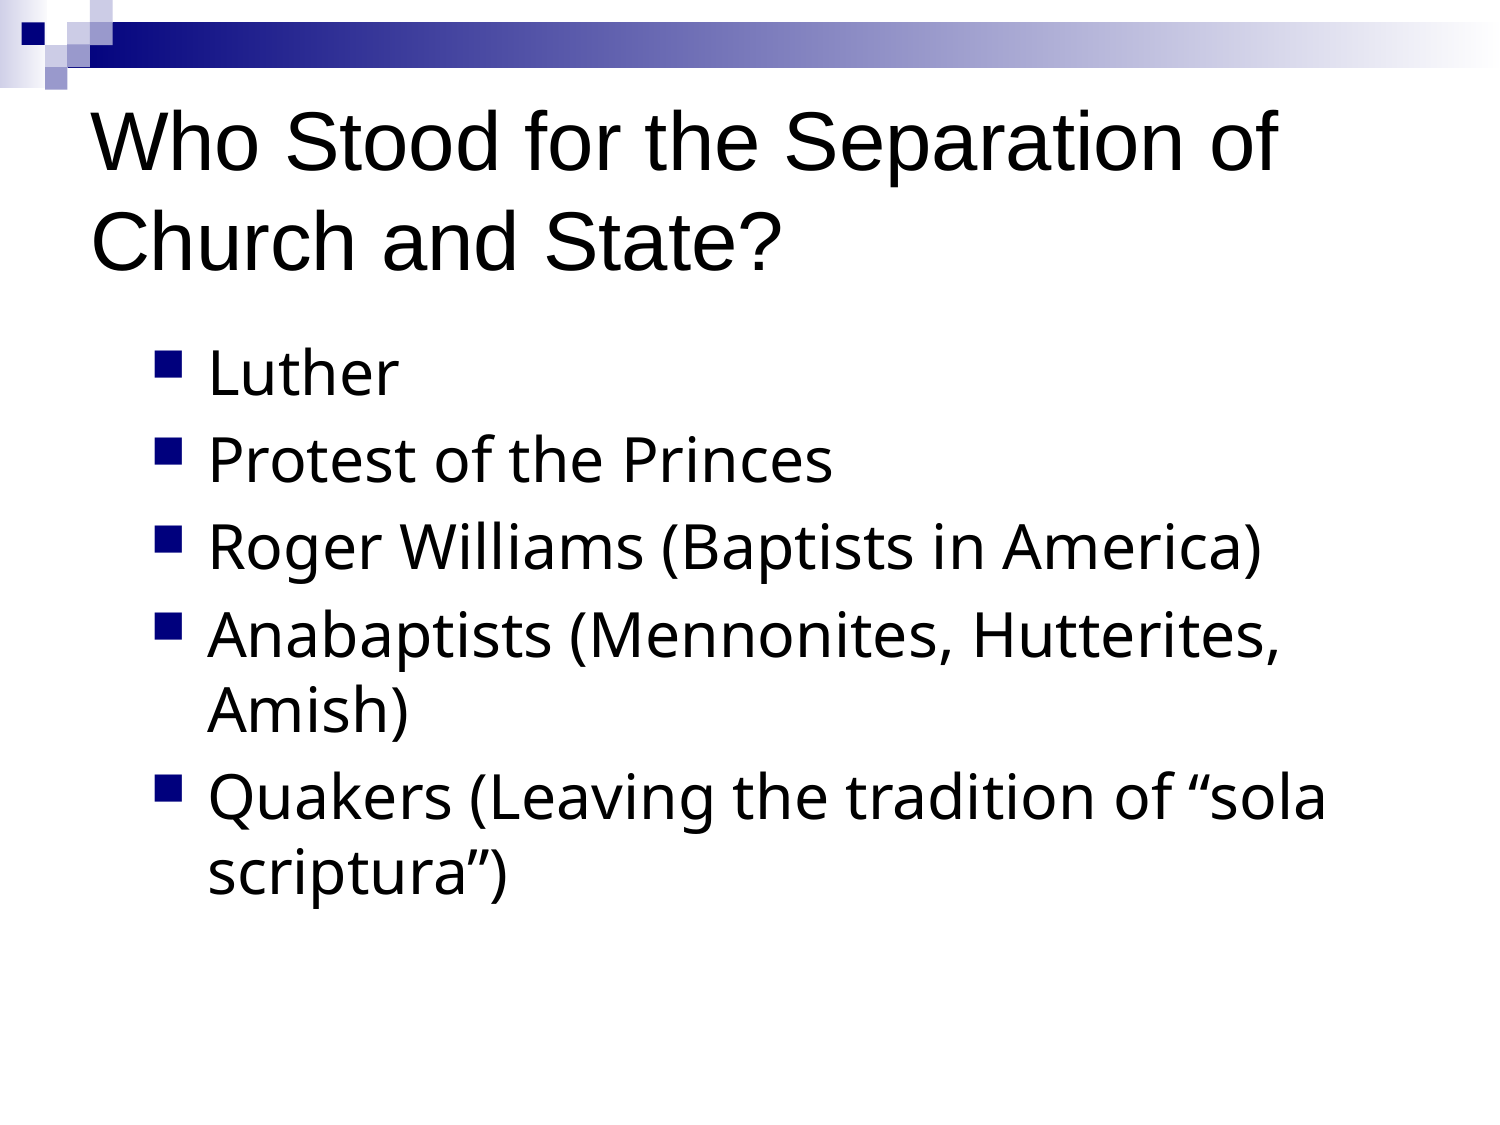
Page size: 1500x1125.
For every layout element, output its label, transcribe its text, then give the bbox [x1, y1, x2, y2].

list Luther Protest of the Princes Roger Williams (Baptists in America) Anabaptists (Mennonites, Hutterites, Amish) Quakers (Leaving the tradition of “sola scriptura”) [135, 324, 1400, 1024]
title Who Stood for the Separation of Church and State? [75, 75, 1425, 300]
